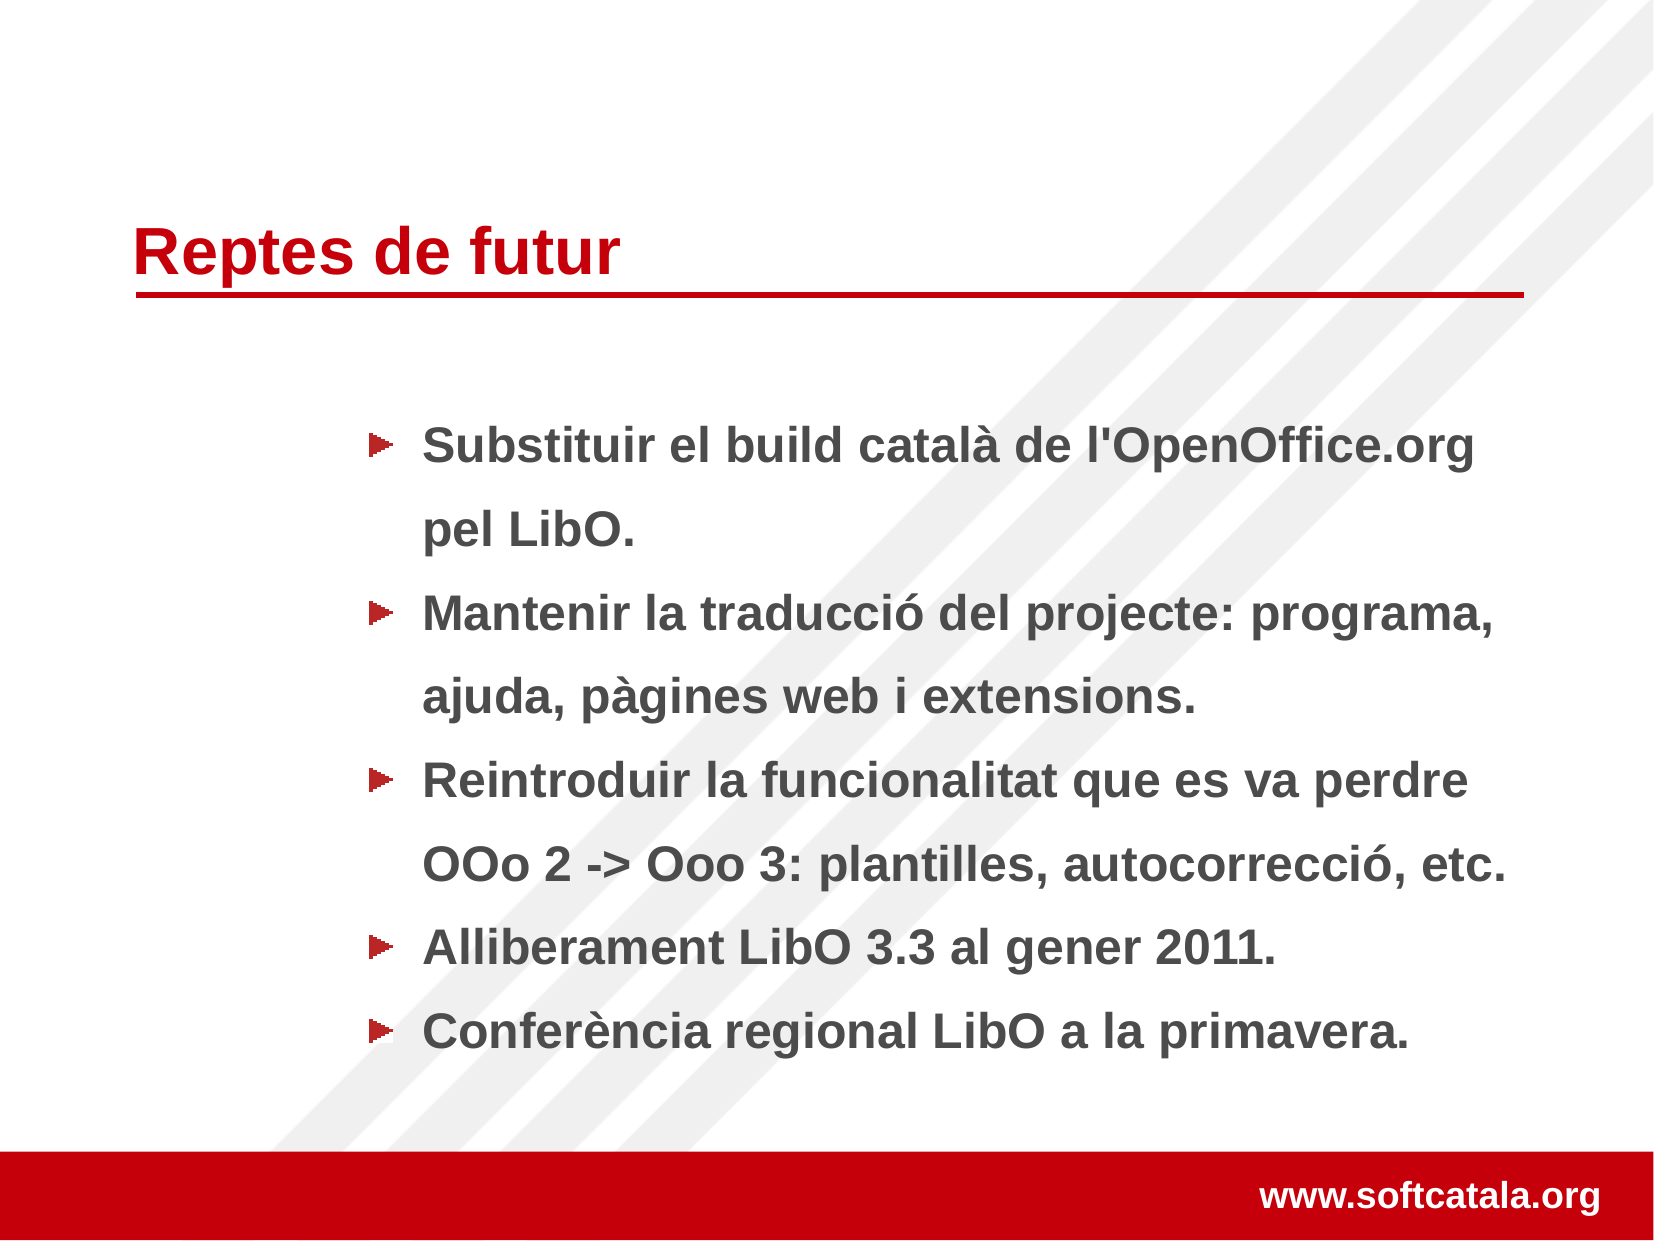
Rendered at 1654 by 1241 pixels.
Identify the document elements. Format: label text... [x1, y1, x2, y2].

text_box www.softcatala.org [0, 1151, 1654, 1241]
picture [0, 0, 1654, 1151]
text_box Reptes de futur [118, 206, 1501, 297]
text_box Substituir el build català de l'OpenOffice.org pel LibO. Mantenir la traducció del projecte: programa, ajuda, pàgines web i extensions. Reintroduir la funcionalitat que es va perdre OOo 2 -> Ooo 3: plantilles, autocorrecció, etc. Alliberament LibO 3.3 al gener 2011. Conferència regional LibO a la primavera. [118, 382, 1536, 1074]
